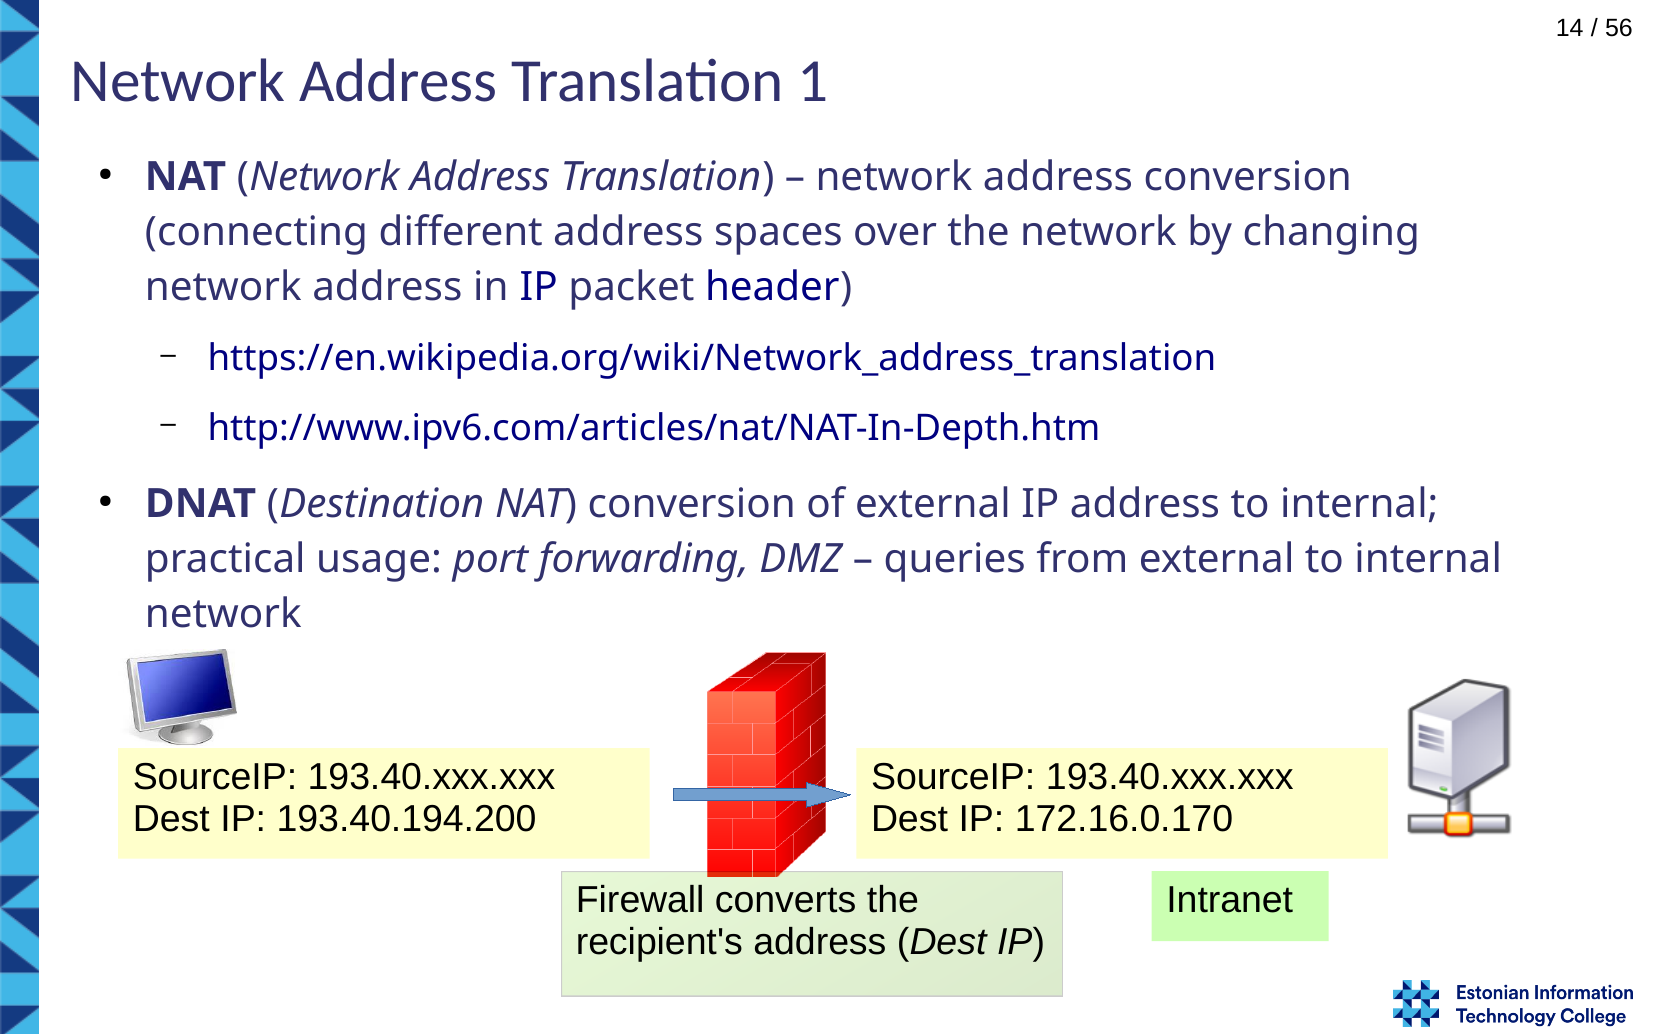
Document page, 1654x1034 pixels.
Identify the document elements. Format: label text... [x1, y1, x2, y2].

text_box Intranet [1151, 871, 1329, 942]
text_box [673, 782, 851, 808]
text_box SourceIP: 193.40.xxx.xxx Dest IP: 193.40.194.200 [118, 748, 650, 859]
picture [701, 649, 827, 788]
picture [701, 801, 827, 871]
picture [1393, 980, 1633, 1027]
text_box Firewall converts the recipient's address (Dest IP) [561, 871, 1063, 997]
picture [118, 649, 237, 749]
picture [1358, 674, 1559, 841]
list NAT (Network Address Translation) – network address conversion (connecting different address spaces over the network by changing network address in IP packet header) https://en.wikipedia.org/wiki/Network_address_translation http://www.ipv6.com/articles/nat/NAT-In-Depth.htm DNAT (Destination NAT) conversion of external IP address to internal; practical usage: port forwarding, DMZ – queries from external to internal network [82, 147, 1565, 644]
text_box SourceIP: 193.40.xxx.xxx Dest IP: 172.16.0.170 [856, 748, 1388, 859]
title Network Address Translation 1 [70, 41, 1630, 130]
